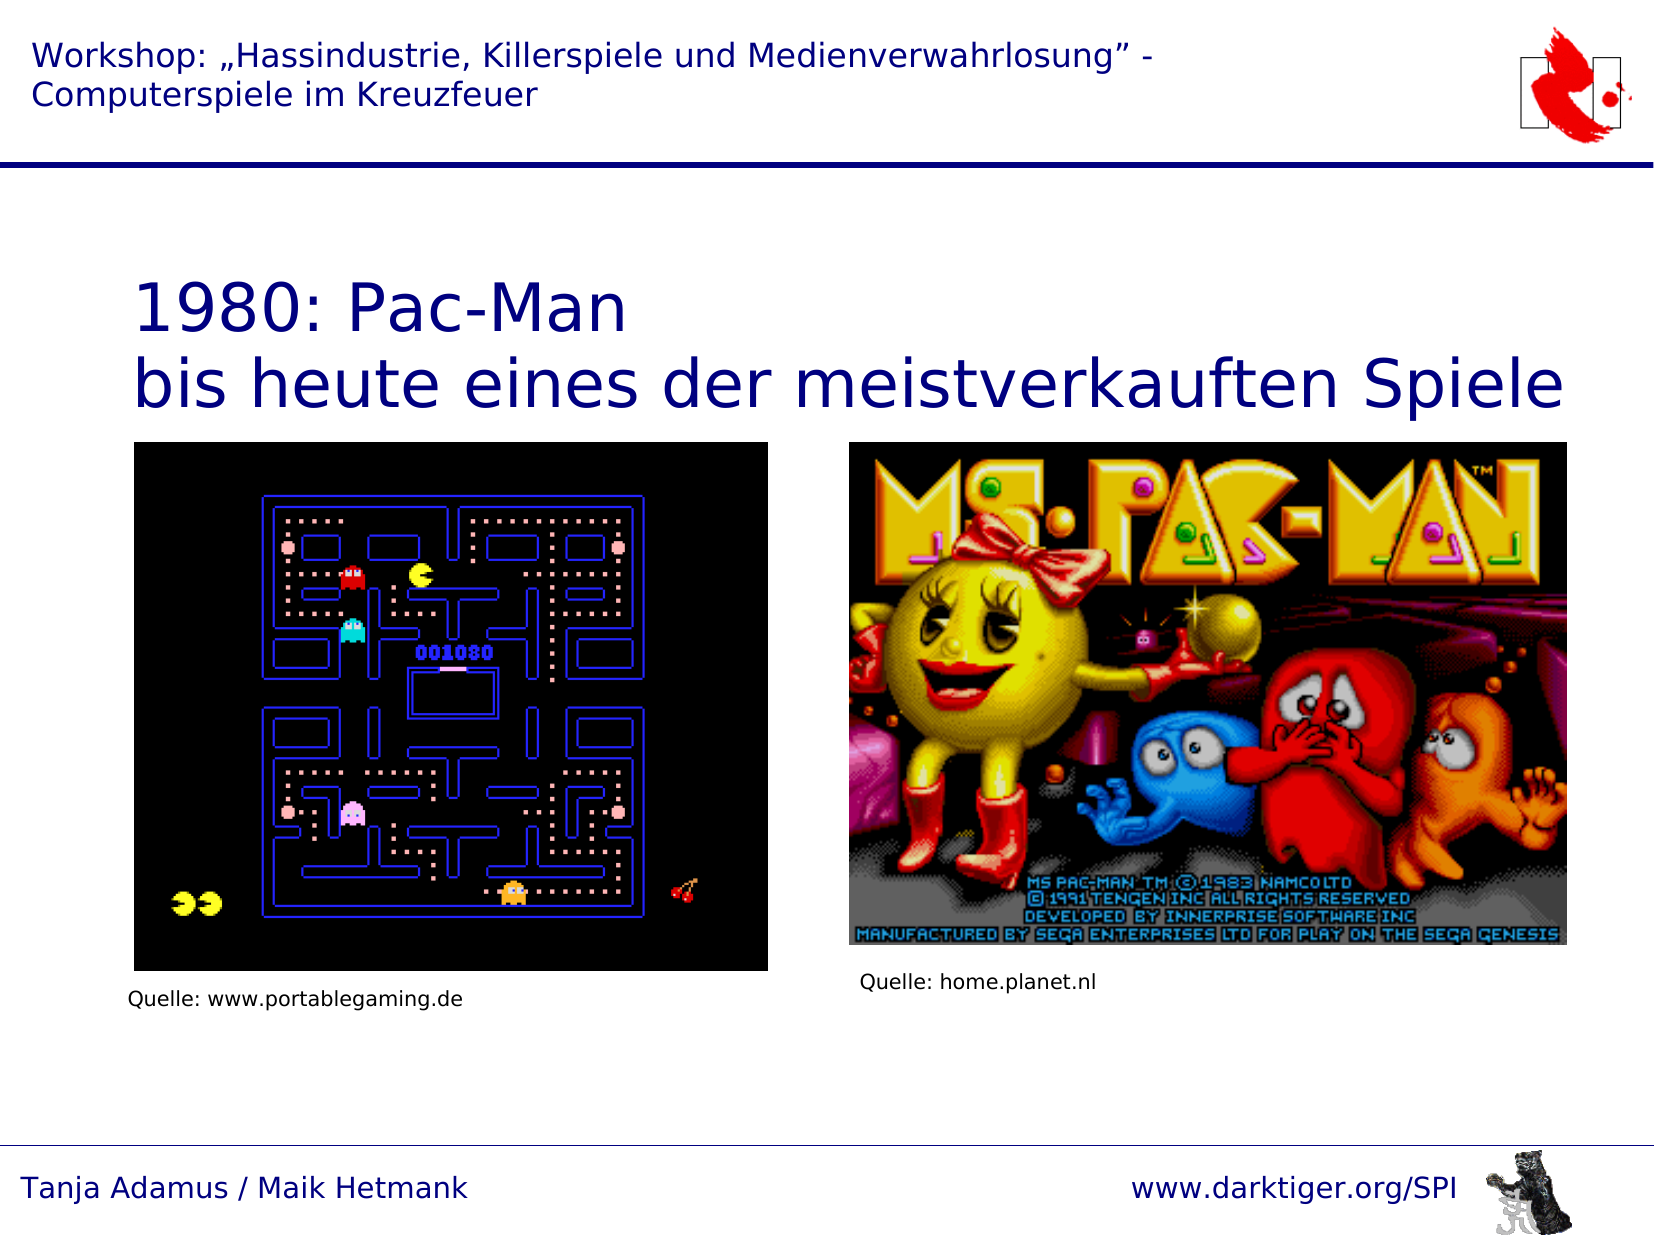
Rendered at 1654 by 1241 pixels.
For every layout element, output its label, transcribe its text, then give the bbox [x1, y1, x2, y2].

picture [134, 442, 768, 971]
picture [849, 442, 1567, 945]
text_box Quelle: home.planet.nl [844, 962, 1112, 1002]
text_box bis heute eines der meistverkauften Spiele [118, 338, 1595, 432]
text_box Workshop: „Hassindustrie, Killerspiele und Medienverwahrlosung” - Computerspiele im Kreuzfeuer [16, 29, 1418, 178]
text_box 1980: Pac-Man [118, 261, 1152, 338]
picture [1503, 16, 1632, 148]
text_box Quelle: www.portablegaming.de [112, 980, 479, 1020]
picture [1486, 1150, 1572, 1235]
